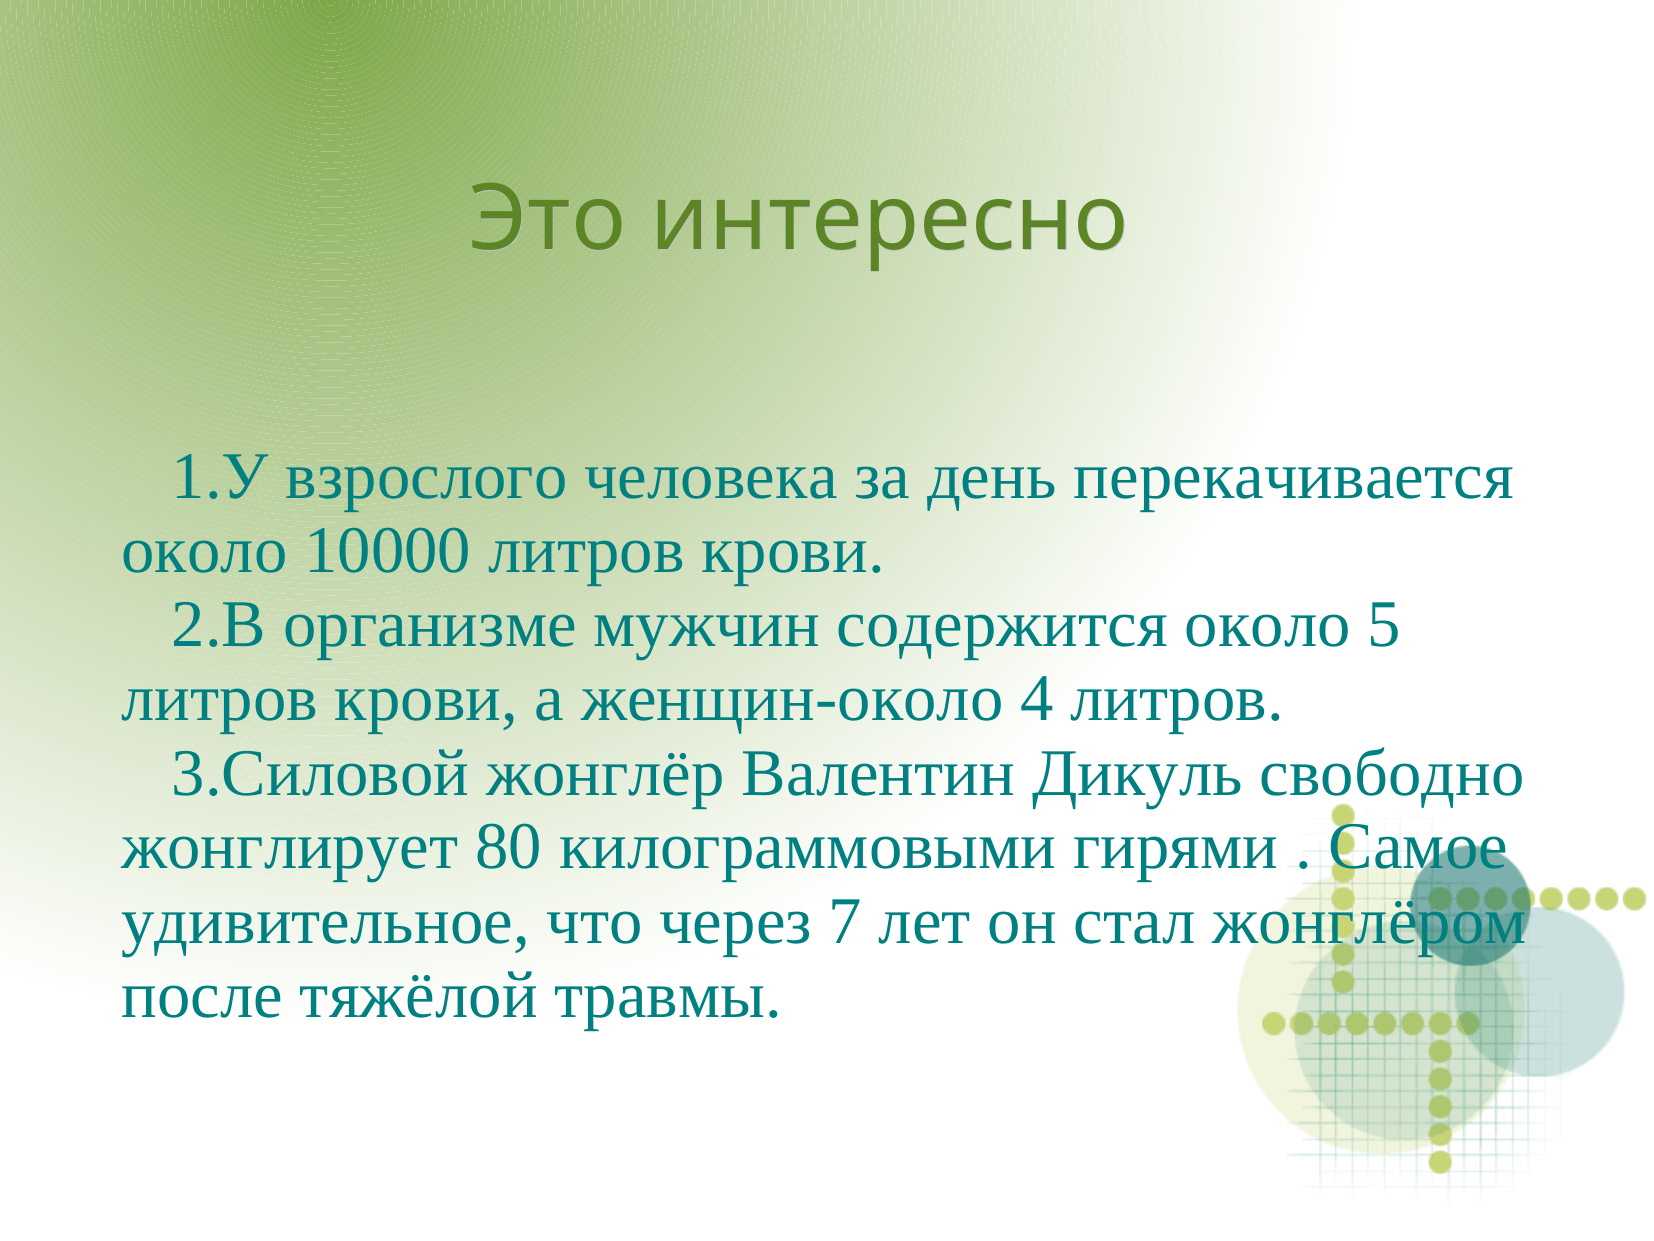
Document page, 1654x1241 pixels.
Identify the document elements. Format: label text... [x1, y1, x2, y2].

subtitle 1.У взрослого человека за день перекачивается около 10000 литров крови. 2.В организме мужчин содержится около 5 литров крови, а женщин-около 4 литров. 3.Силовой жонглёр Валентин Дикуль свободно жонглирует 80 килограммовыми гирями . Самое удивительное, что через 7 лет он стал жонглёром после тяжёлой травмы. [121, 352, 1534, 1119]
title Это интересно [93, 118, 1506, 311]
picture [1224, 792, 1654, 1211]
